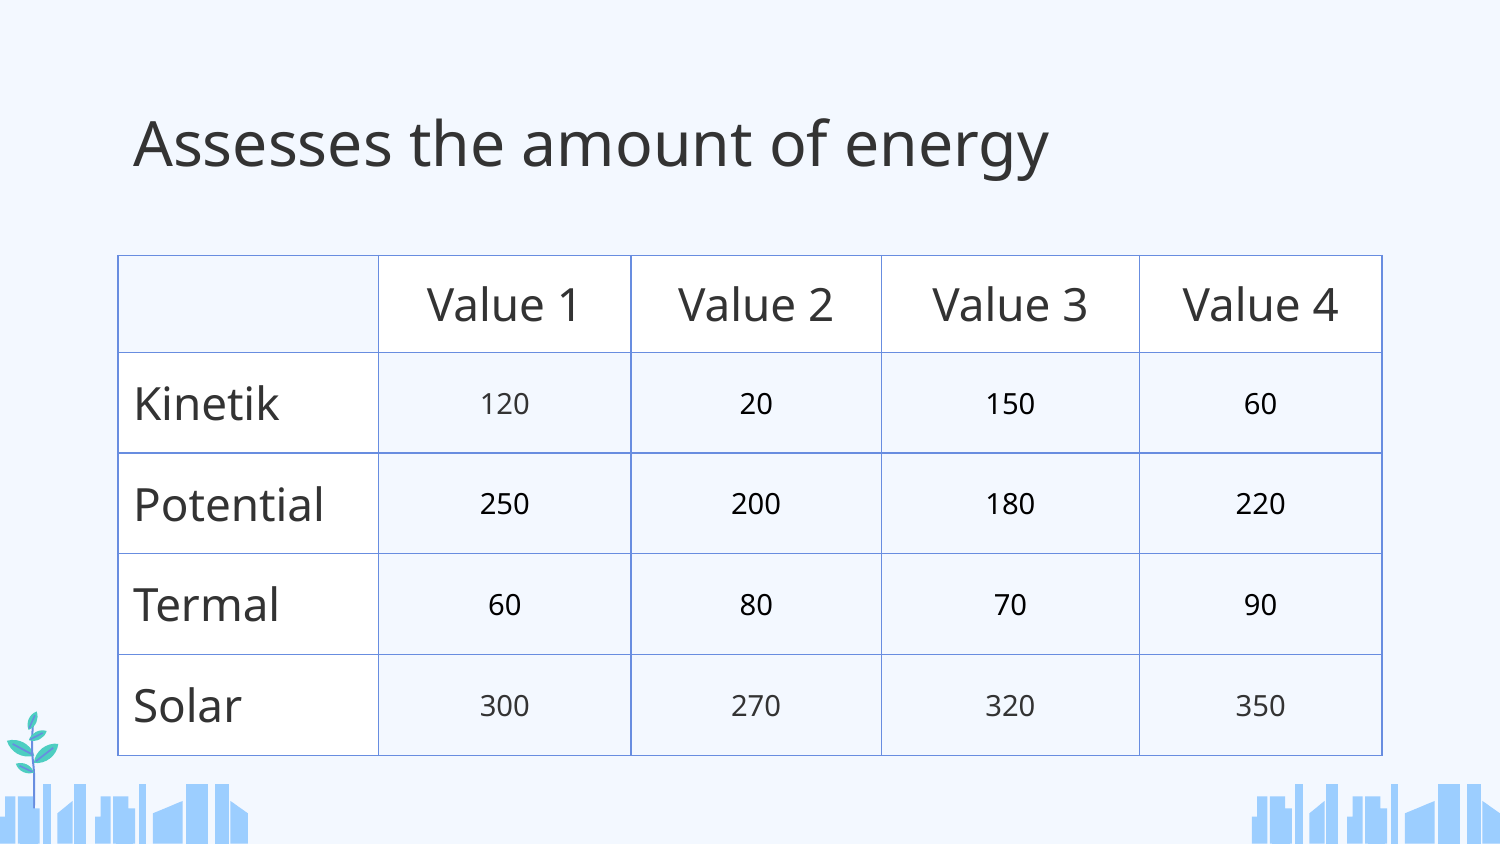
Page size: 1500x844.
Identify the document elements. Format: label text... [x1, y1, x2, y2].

table_header Value 3 [882, 256, 1139, 352]
table_cell 20 [632, 353, 881, 452]
table_cell 60 [1140, 353, 1381, 452]
table_cell 70 [882, 554, 1139, 654]
table_cell 320 [882, 655, 1139, 755]
table_cell Kinetik [119, 353, 378, 452]
table_cell Solar [119, 655, 378, 755]
table_cell 300 [379, 655, 630, 755]
table_cell 90 [1140, 554, 1381, 654]
table_header Value 2 [632, 256, 881, 352]
table_cell Potential [119, 454, 378, 553]
table_cell Termal [119, 554, 378, 654]
table_cell 60 [379, 554, 630, 654]
table_cell 120 [379, 353, 630, 452]
table_cell 200 [632, 454, 881, 553]
table_header Value 1 [379, 256, 630, 352]
table_cell 350 [1140, 655, 1381, 755]
table_cell 80 [632, 554, 881, 654]
table_cell 270 [632, 655, 881, 755]
title Assesses the amount of energy [118, 88, 1382, 183]
table_header [119, 256, 378, 352]
table_cell 250 [379, 454, 630, 553]
table_cell 180 [882, 454, 1139, 553]
table_cell 150 [882, 353, 1139, 452]
table_header Value 4 [1140, 256, 1381, 352]
table_cell 220 [1140, 454, 1381, 553]
